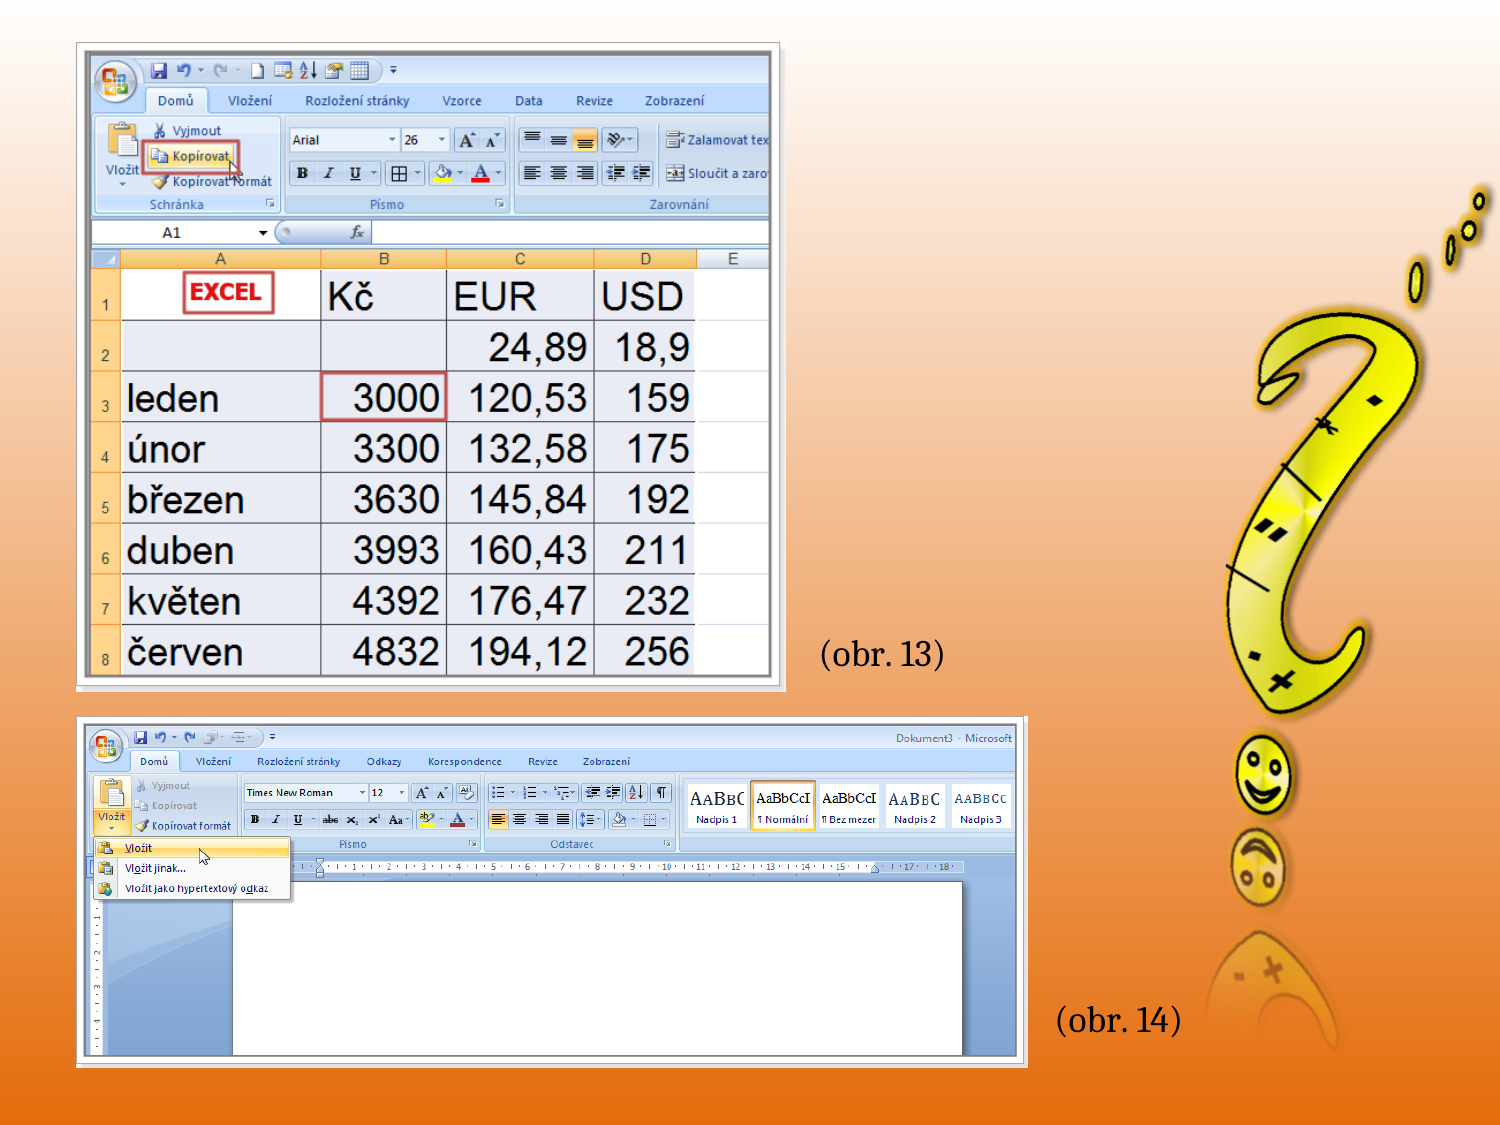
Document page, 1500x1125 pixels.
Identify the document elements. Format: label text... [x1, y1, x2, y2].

picture [1171, 160, 1500, 1125]
picture [76, 42, 786, 692]
text_box (obr. 13) [803, 621, 961, 682]
picture [76, 716, 1028, 1068]
text_box (obr. 14) [1039, 987, 1198, 1049]
